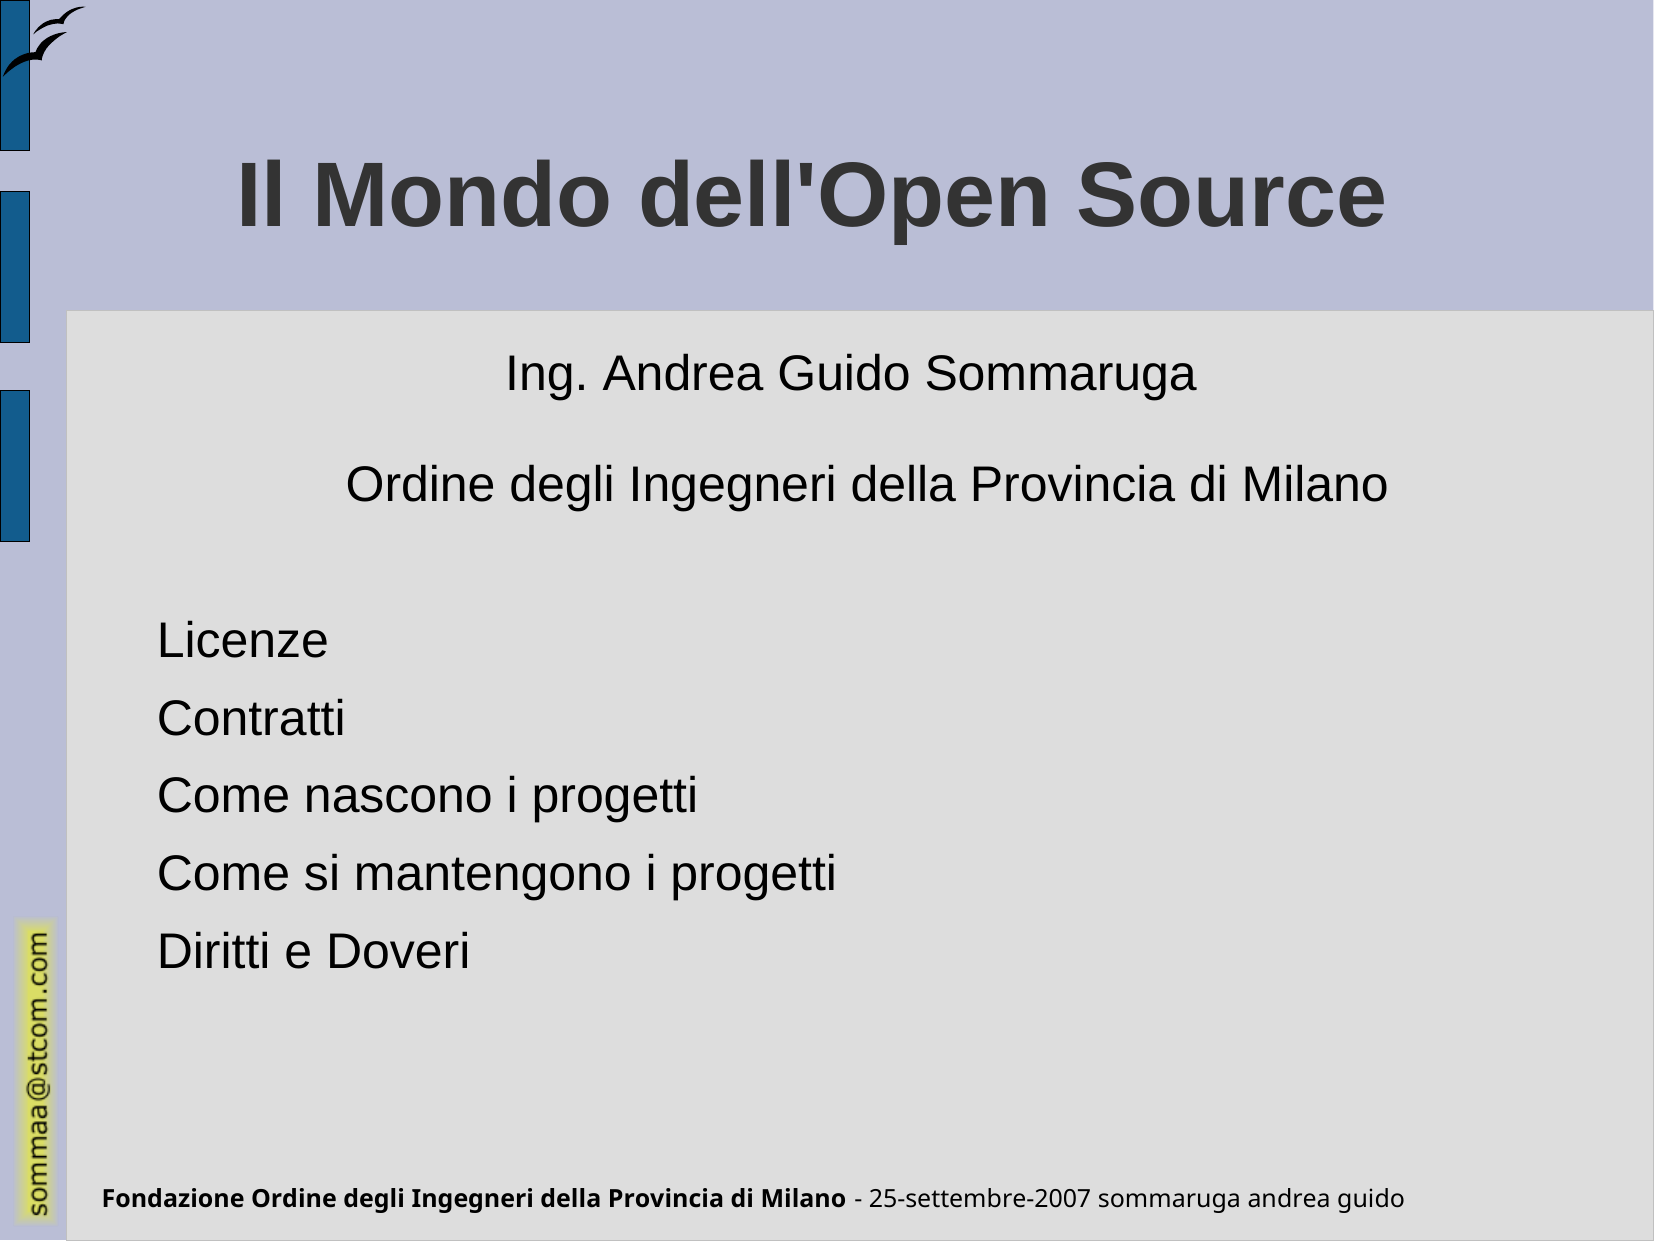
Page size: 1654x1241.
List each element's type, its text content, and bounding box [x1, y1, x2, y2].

title Il Mondo dell'Open Source [121, 91, 1534, 299]
picture [12, 915, 60, 1228]
list Ing. Andrea Guido Sommaruga Ordine degli Ingegneri della Provincia di Milano Licenze Contratti Come nascono i progetti Come si mantengono i progetti Diritti e Doveri [121, 344, 1534, 1127]
